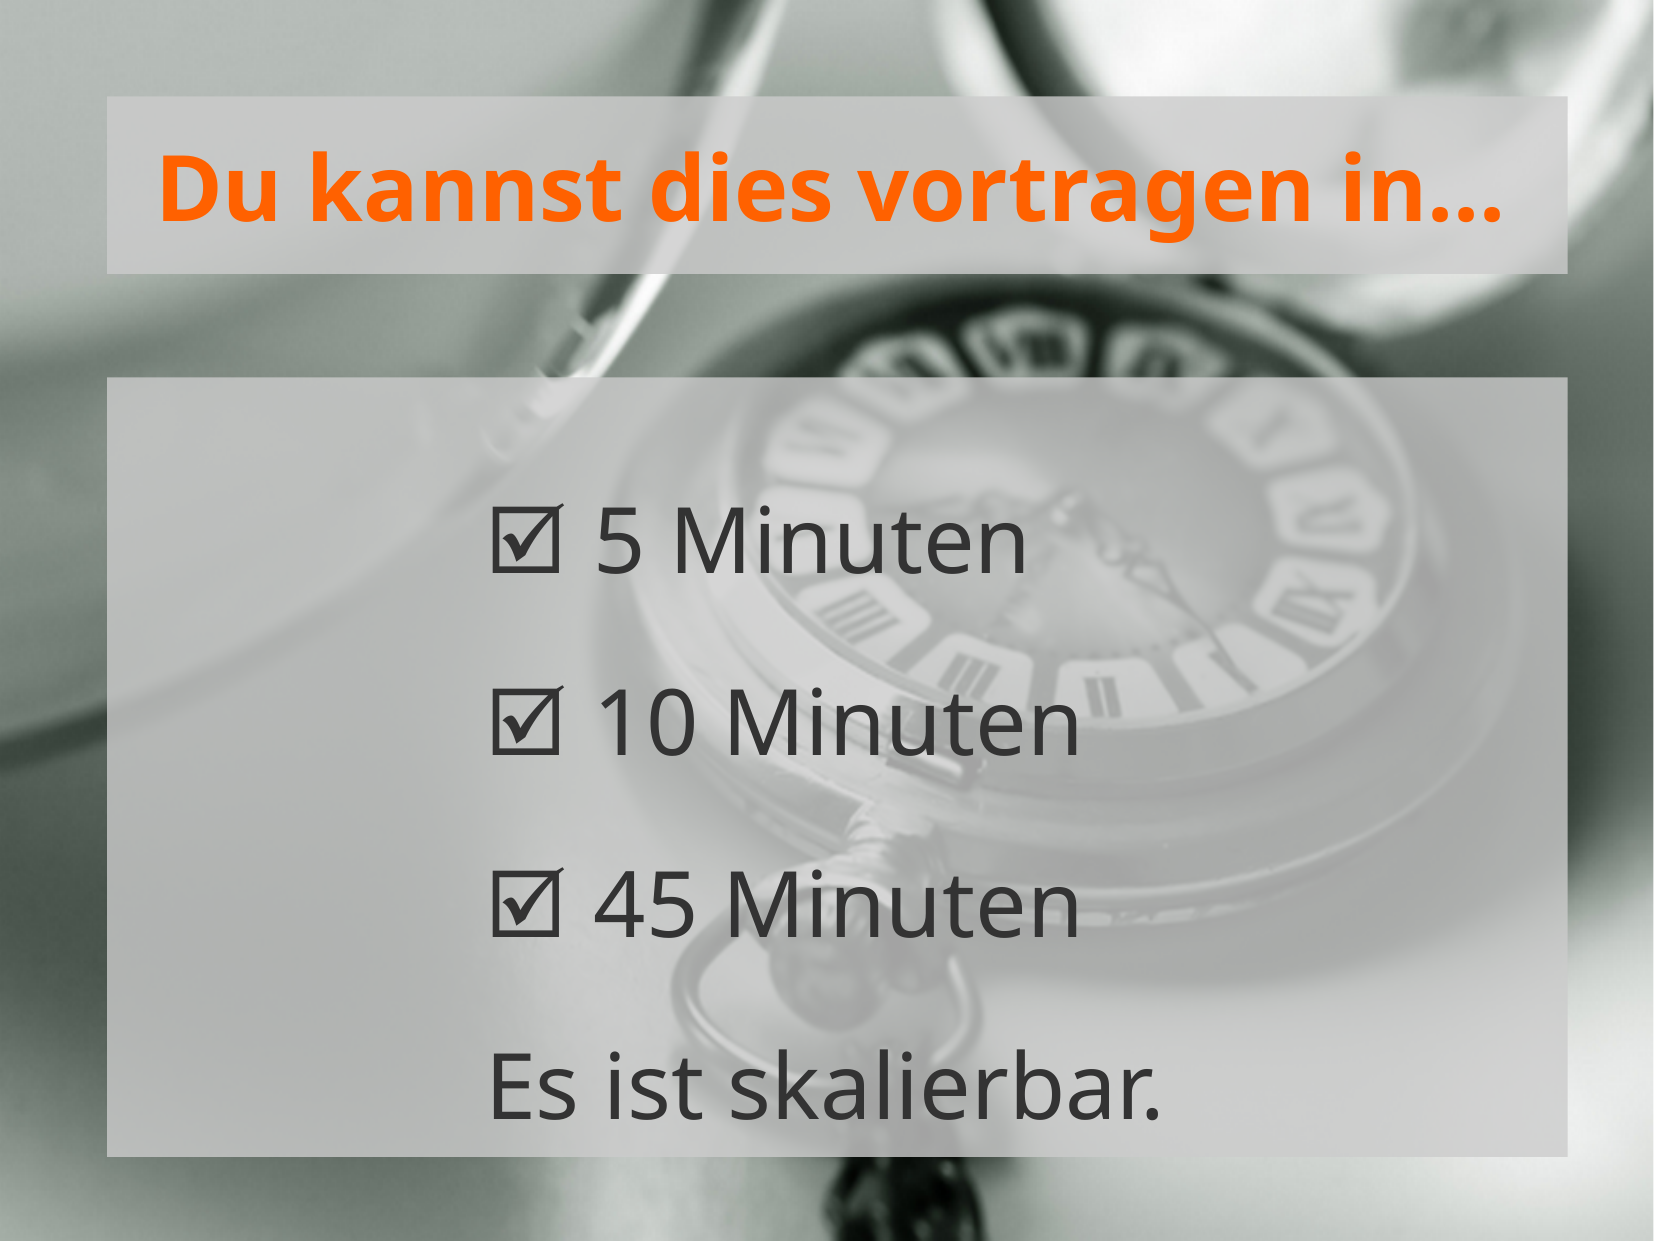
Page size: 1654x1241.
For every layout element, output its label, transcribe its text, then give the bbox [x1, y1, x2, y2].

text_box  5 Minuten  10 Minuten  45 Minuten Es ist skalierbar. [485, 475, 1288, 1071]
text_box [107, 377, 1568, 1157]
picture [0, 0, 1654, 1241]
text_box [107, 96, 1568, 274]
text_box Du kannst dies vortragen in... [155, 123, 1518, 251]
